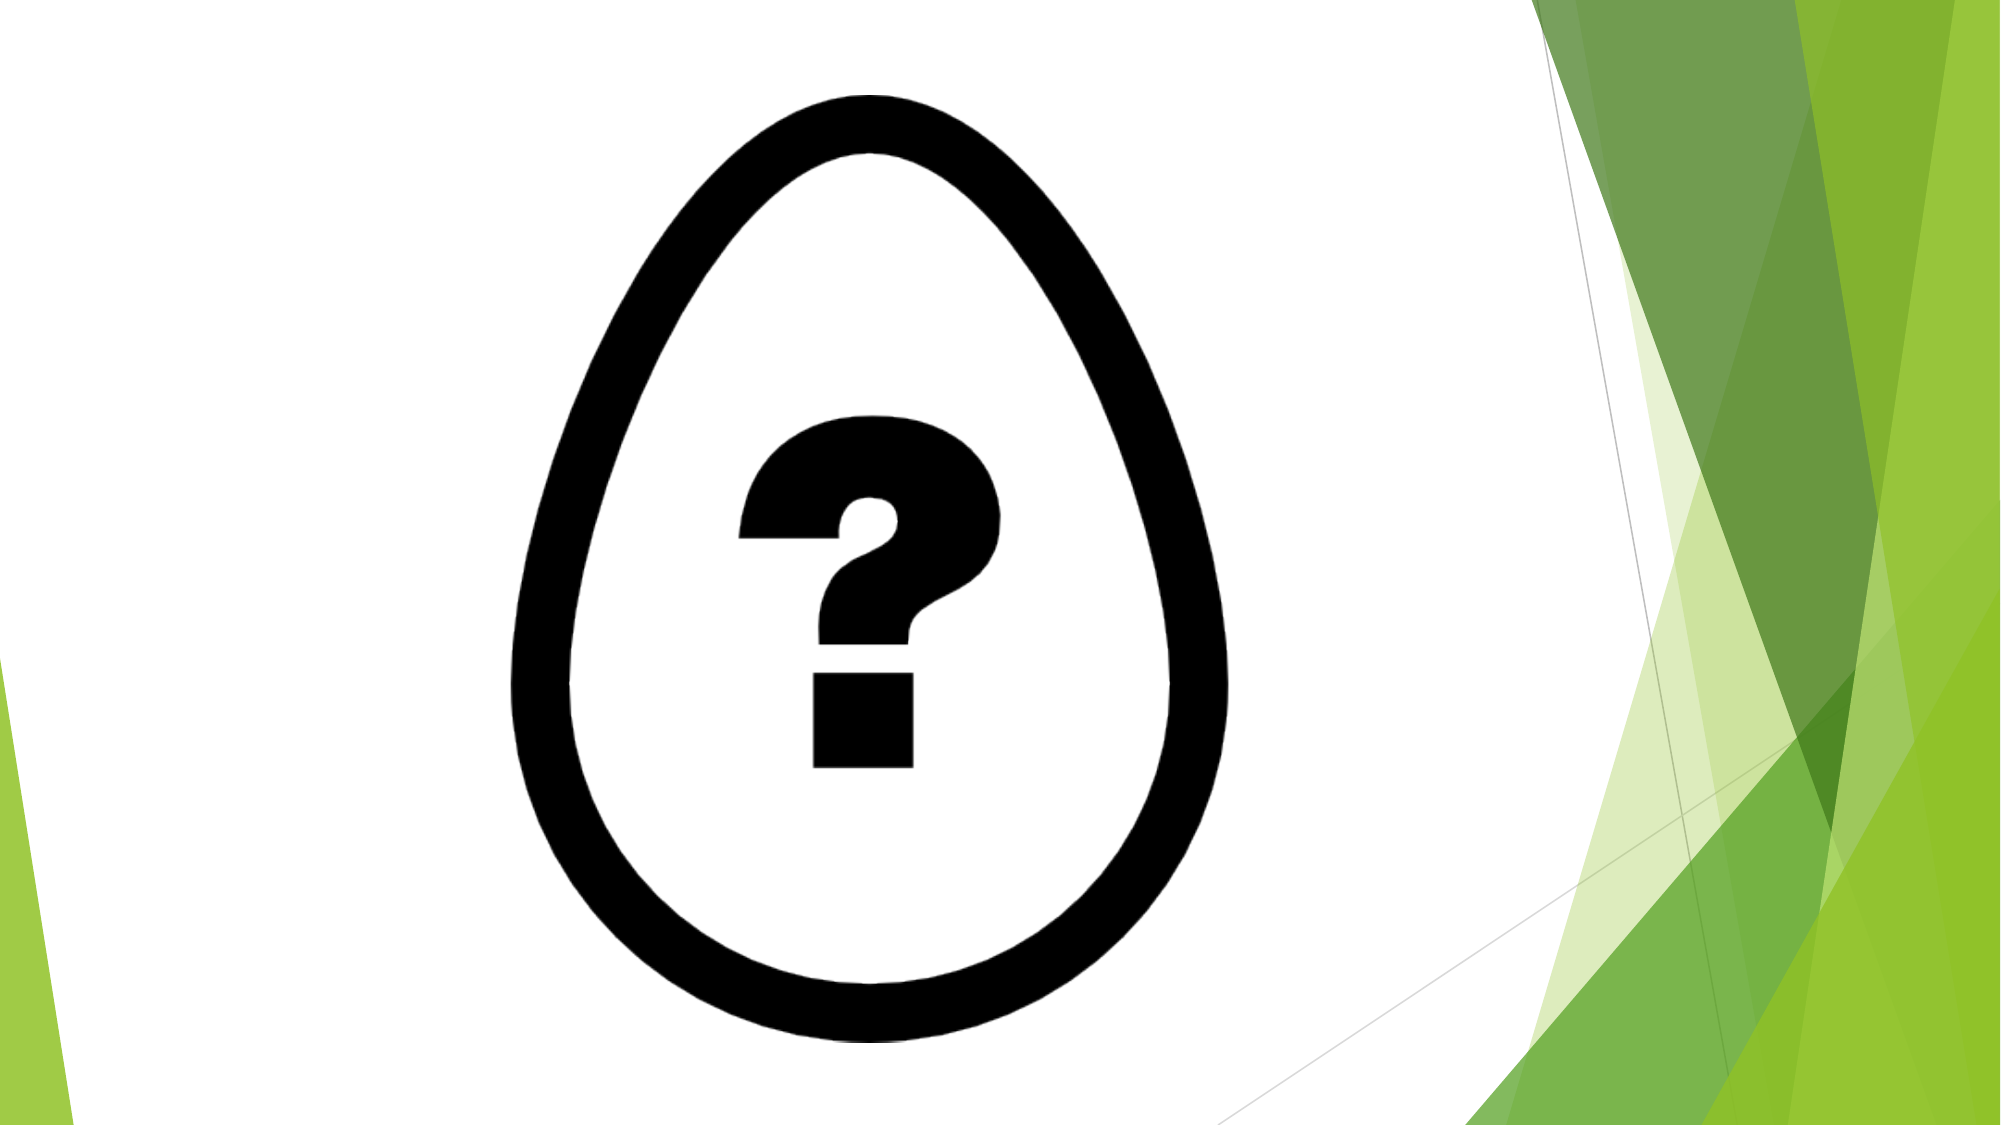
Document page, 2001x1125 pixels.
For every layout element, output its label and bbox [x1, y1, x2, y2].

picture [396, 95, 1344, 1043]
